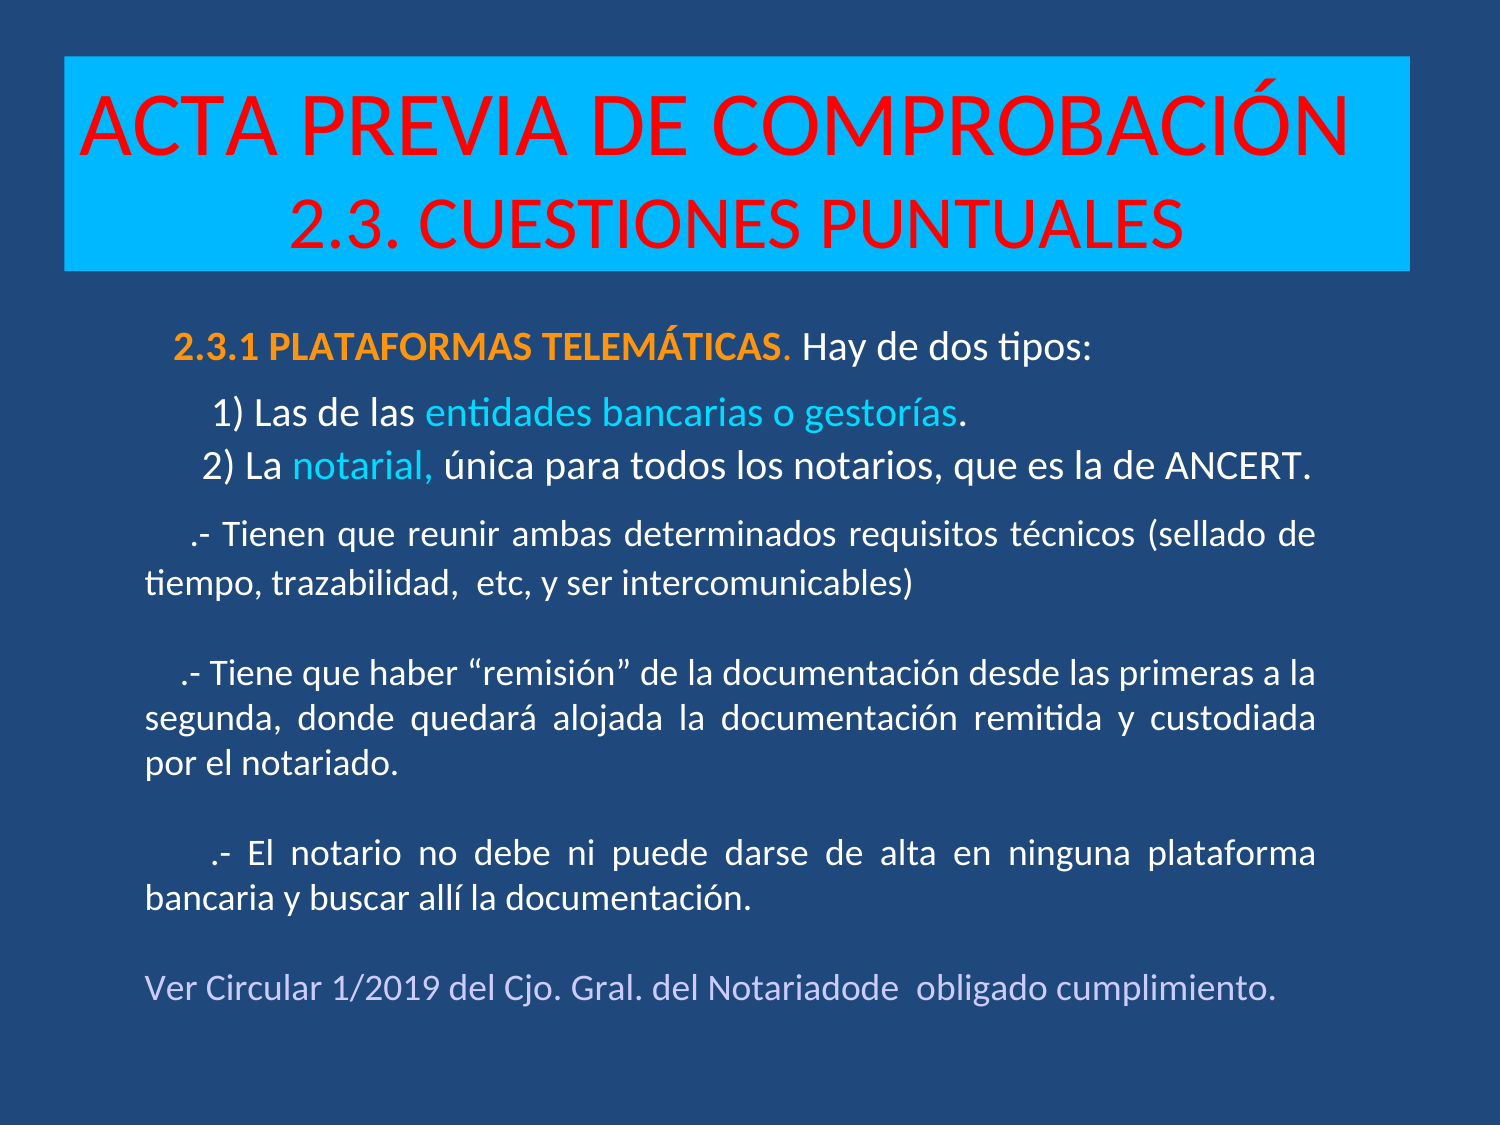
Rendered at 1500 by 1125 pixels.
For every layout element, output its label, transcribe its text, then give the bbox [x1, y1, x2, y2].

text_box 2.3.1 PLATAFORMAS TELEMÁTICAS. Hay de dos tipos: 1) Las de las entidades bancarias o gestorías. 2) La notarial, única para todos los notarios, que es la de ANCERT. .- Tienen que reunir ambas determinados requisitos técnicos (sellado de tiempo, trazabilidad, etc, y ser intercomunicables) .- Tiene que haber “remisión” de la documentación desde las primeras a la segunda, donde quedará alojada la documentación remitida y custodiada por el notariado. .- El notario no debe ni puede darse de alta en ninguna plataforma bancaria y buscar allí la documentación. Ver Circular 1/2019 del Cjo. Gral. del Notariadode obligado cumplimiento. [129, 310, 1333, 966]
text_box ACTA PREVIA DE COMPROBACIÓN 2.3. CUESTIONES PUNTUALES [64, 56, 1410, 272]
